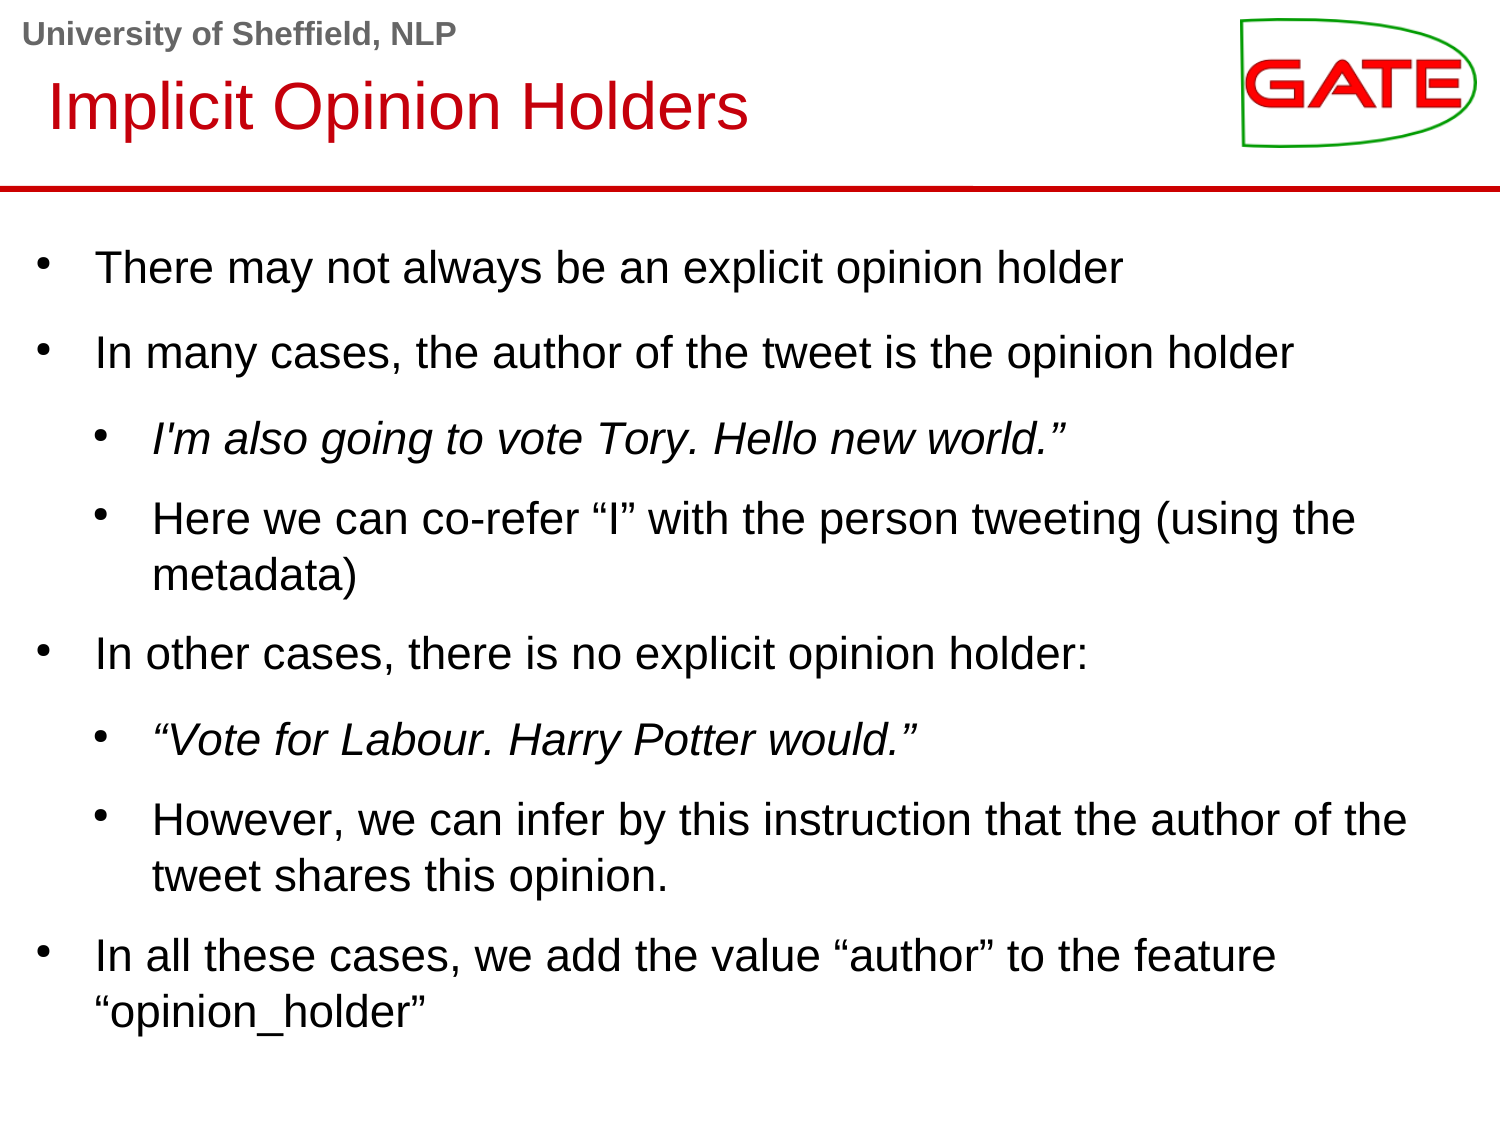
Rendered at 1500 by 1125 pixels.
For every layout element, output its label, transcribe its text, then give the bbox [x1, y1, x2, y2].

title Implicit Opinion Holders [47, 47, 1267, 168]
list There may not always be an explicit opinion holder In many cases, the author of the tweet is the opinion holder I'm also going to vote Tory. Hello new world.” Here we can co-refer “I” with the person tweeting (using the metadata) In other cases, there is no explicit opinion holder: “Vote for Labour. Harry Potter would.” However, we can infer by this instruction that the author of the tweet shares this opinion. In all these cases, we add the value “author” to the feature “opinion_holder” [35, 236, 1483, 1034]
picture [1240, 18, 1477, 148]
